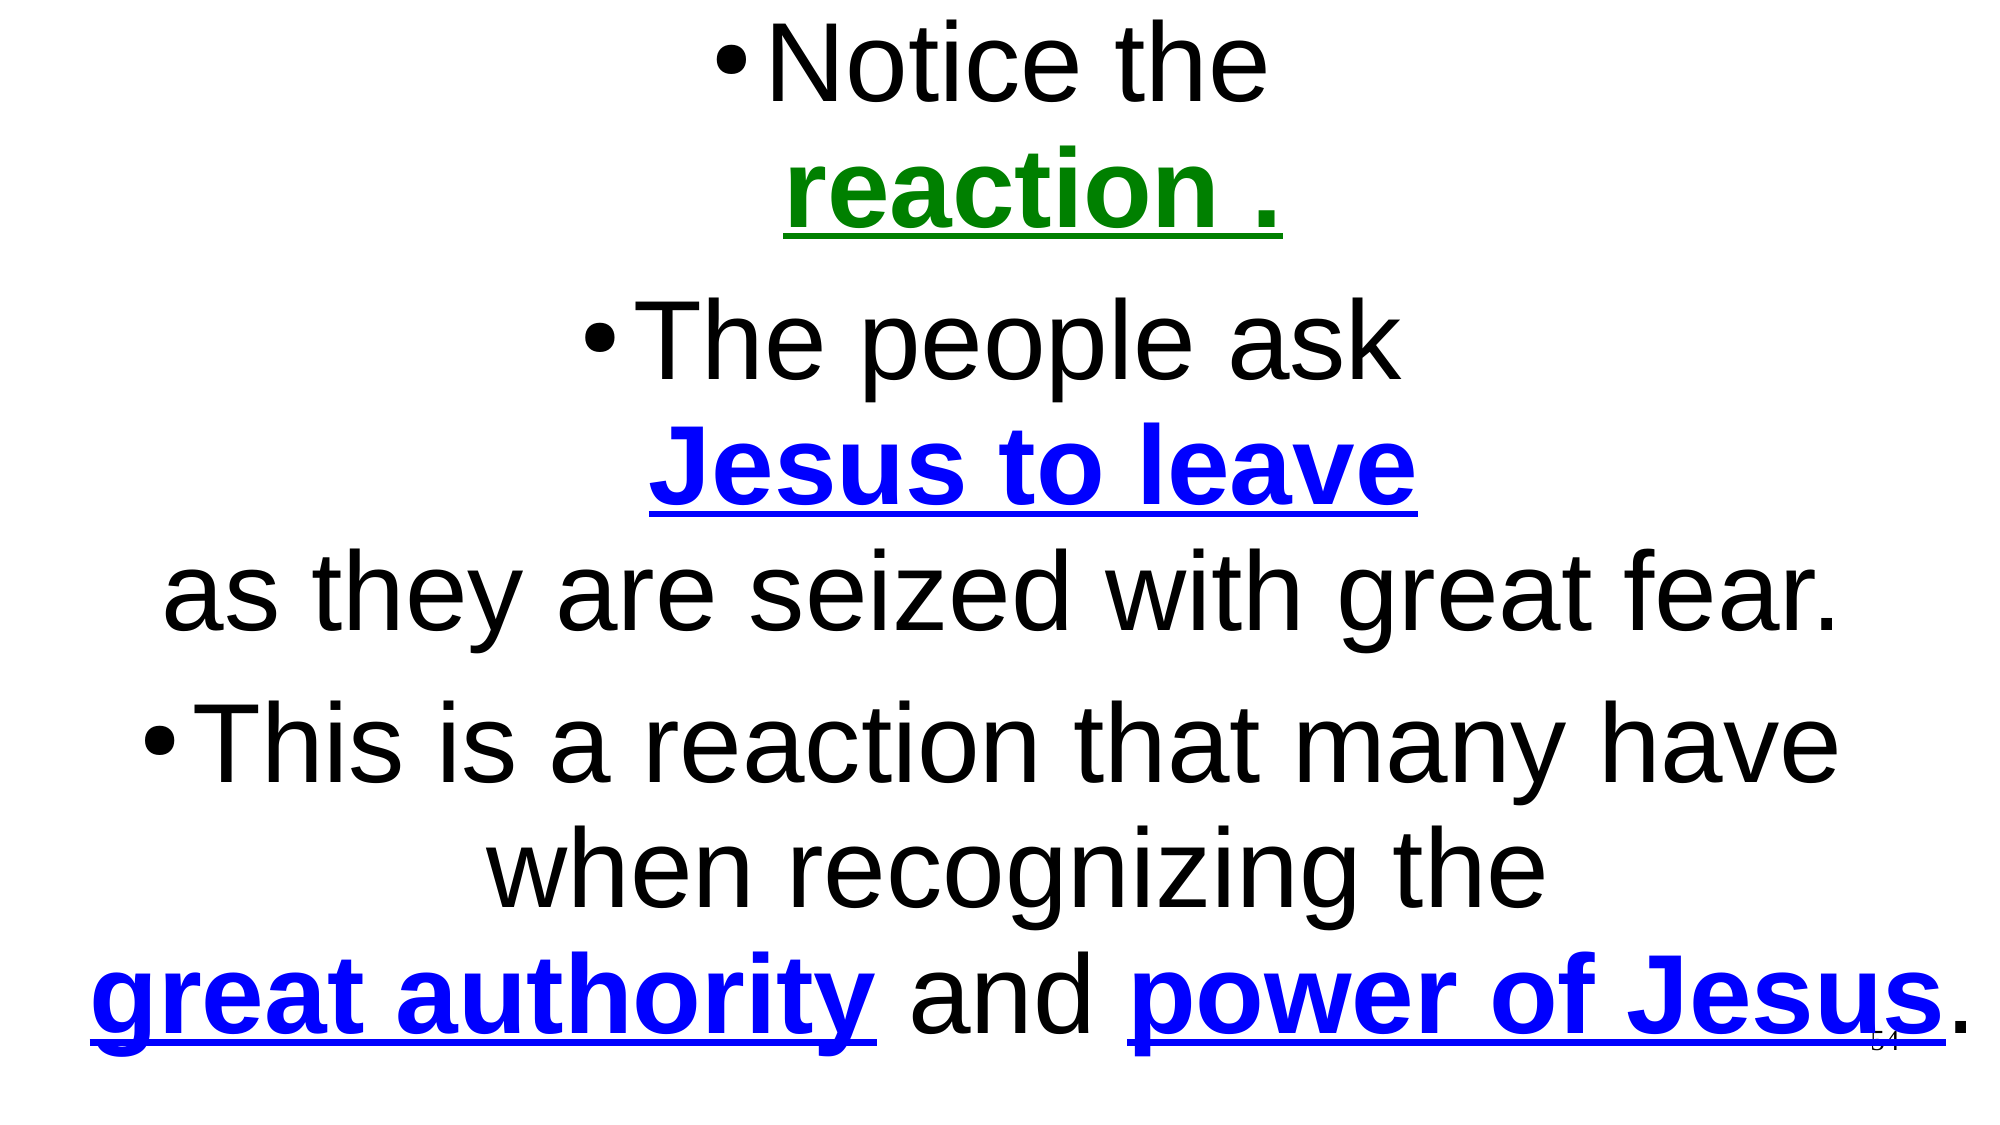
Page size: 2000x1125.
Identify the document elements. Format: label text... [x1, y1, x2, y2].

list Notice the reaction . The people ask Jesus to leave as they are seized with great fear. This is a reaction that many have when recognizing the great authority and power of Jesus. [0, 0, 1996, 1123]
